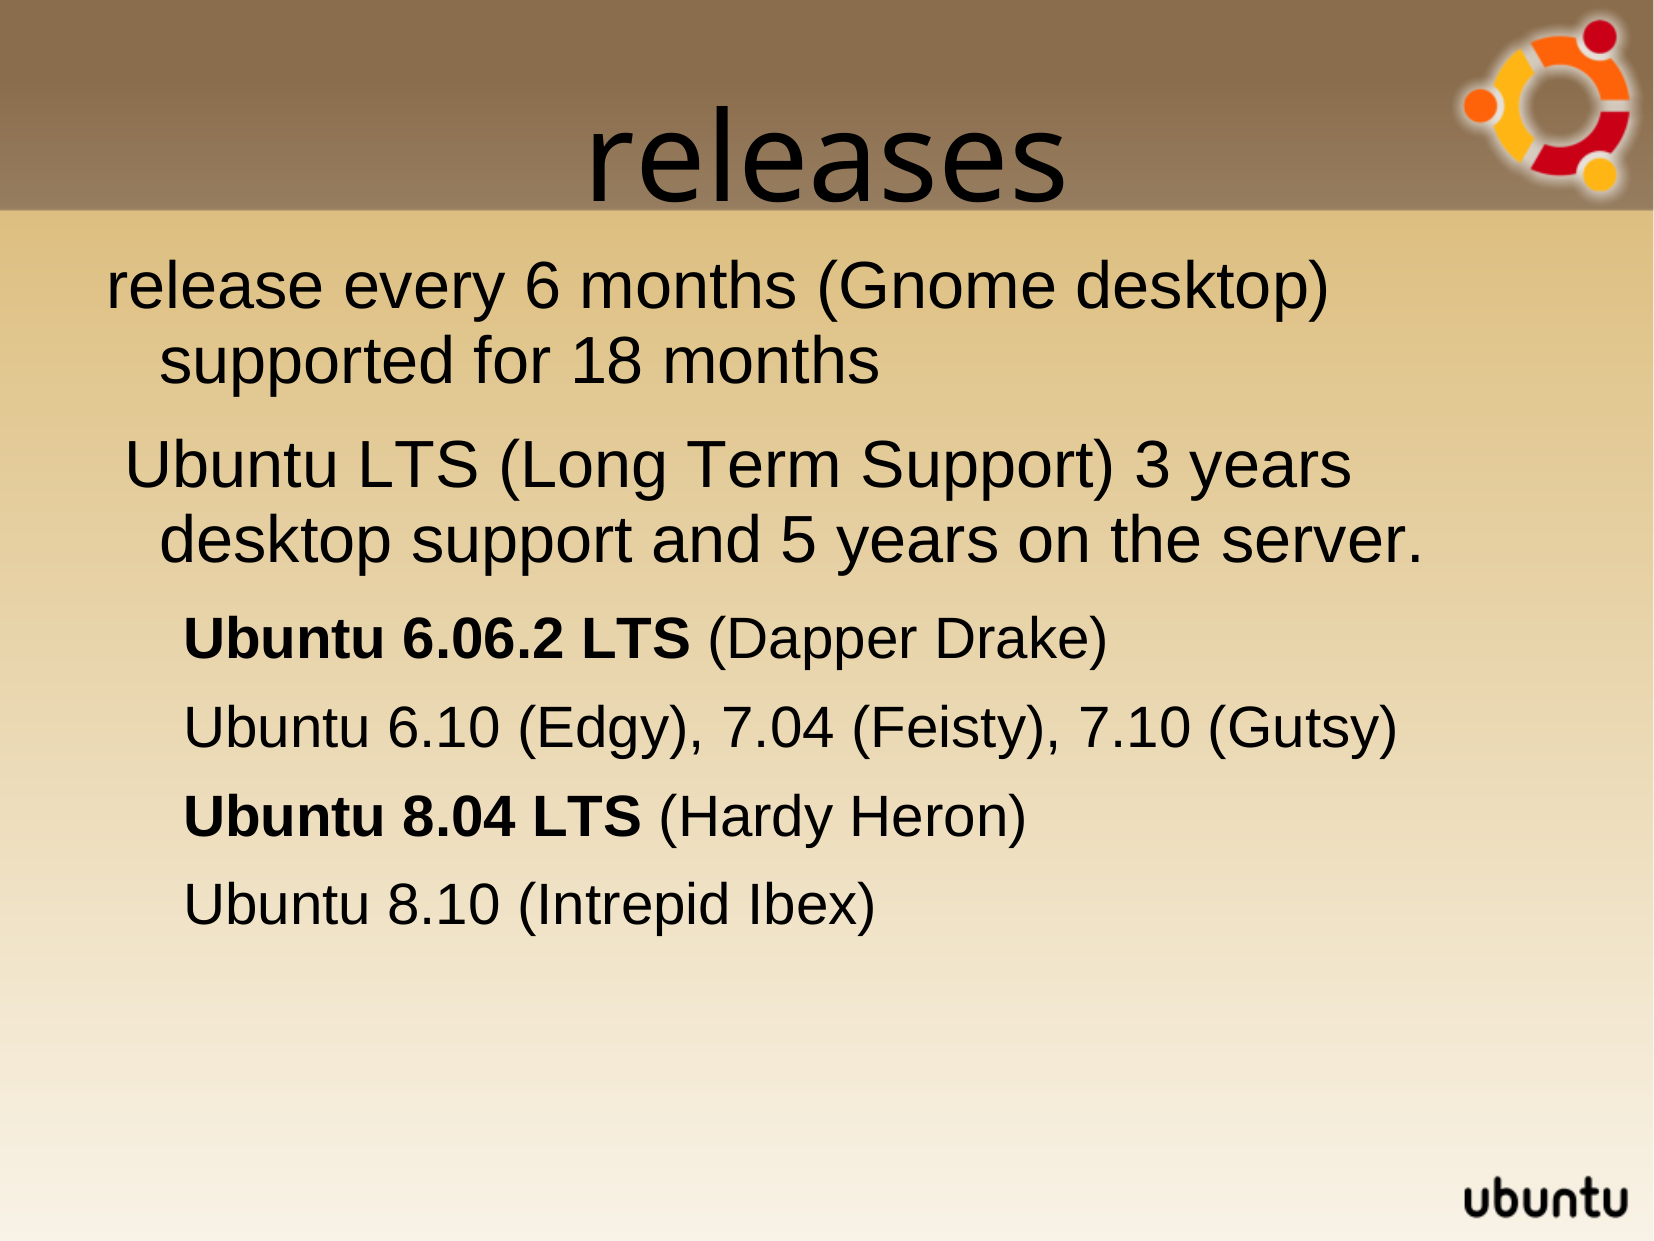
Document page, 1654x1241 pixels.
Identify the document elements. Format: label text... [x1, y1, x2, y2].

list release every 6 months (Gnome desktop) supported for 18 months Ubuntu LTS (Long Term Support) 3 years desktop support and 5 years on the server. Ubuntu 6.06.2 LTS (Dapper Drake) Ubuntu 6.10 (Edgy), 7.04 (Feisty), 7.10 (Gutsy) Ubuntu 8.04 LTS (Hardy Heron) Ubuntu 8.10 (Intrepid Ibex) [88, 248, 1577, 1125]
picture [0, 0, 1654, 1241]
title releases [82, 56, 1571, 250]
